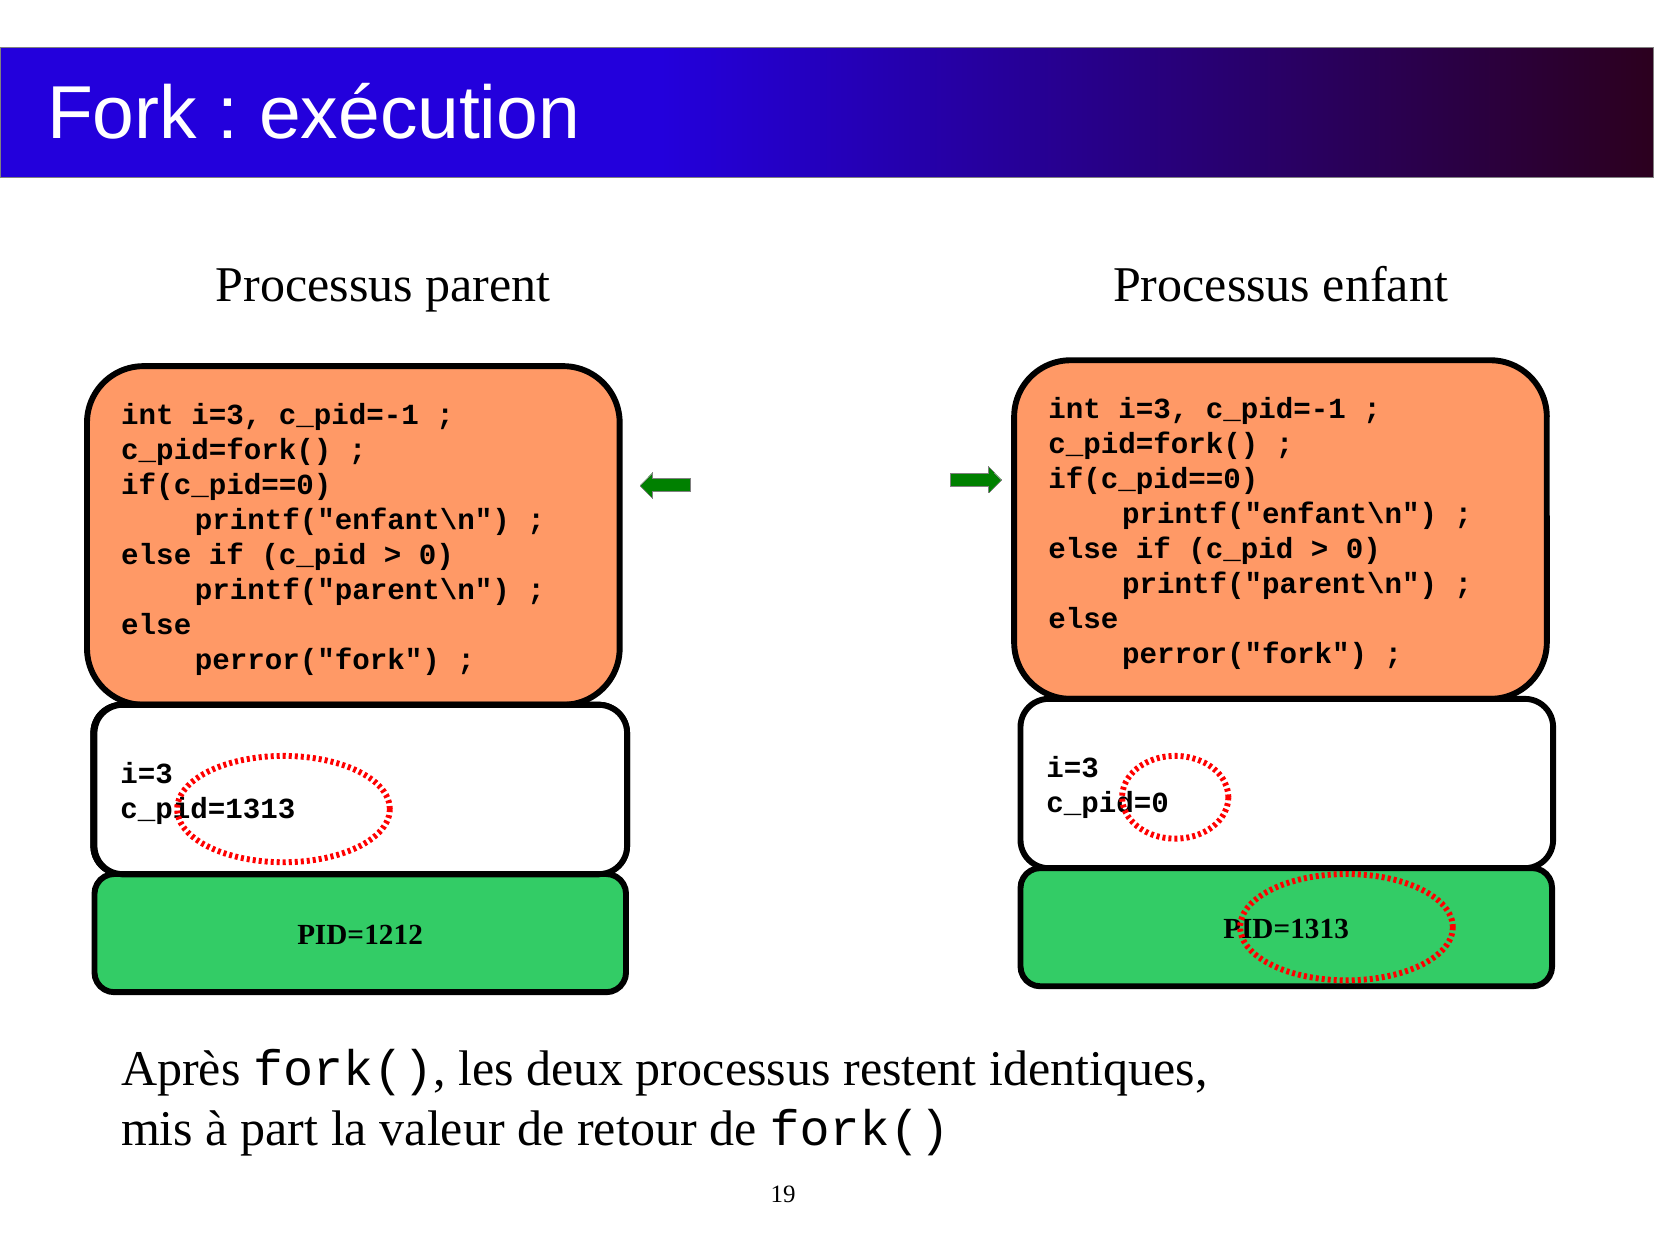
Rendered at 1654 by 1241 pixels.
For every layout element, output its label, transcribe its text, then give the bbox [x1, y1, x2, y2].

text_box Processus enfant [1098, 244, 1463, 319]
text_box [950, 466, 1002, 493]
title Fork : exécution [47, 6, 1477, 225]
text_box PID=1212 [94, 874, 627, 993]
text_box Processus parent [200, 244, 566, 319]
text_box i=3 c_pid=0 [1020, 698, 1554, 868]
text_box PID=1313 [1020, 868, 1553, 987]
text_box [640, 472, 691, 499]
text_box int i=3, c_pid=-1 ; c_pid=fork() ; if(c_pid==0) printf("enfant\n") ; else if (c_pid > 0) printf("parent\n") ; else perror("fork") ; [86, 366, 620, 704]
text_box int i=3, c_pid=-1 ; c_pid=fork() ; if(c_pid==0) printf("enfant\n") ; else if (c_pid > 0) printf("parent\n") ; else perror("fork") ; [1014, 360, 1547, 698]
text_box Après fork(), les deux processus restent identiques, mis à part la valeur de retour de fork() [106, 1027, 1236, 1163]
text_box i=3 c_pid=1313 [94, 704, 628, 875]
